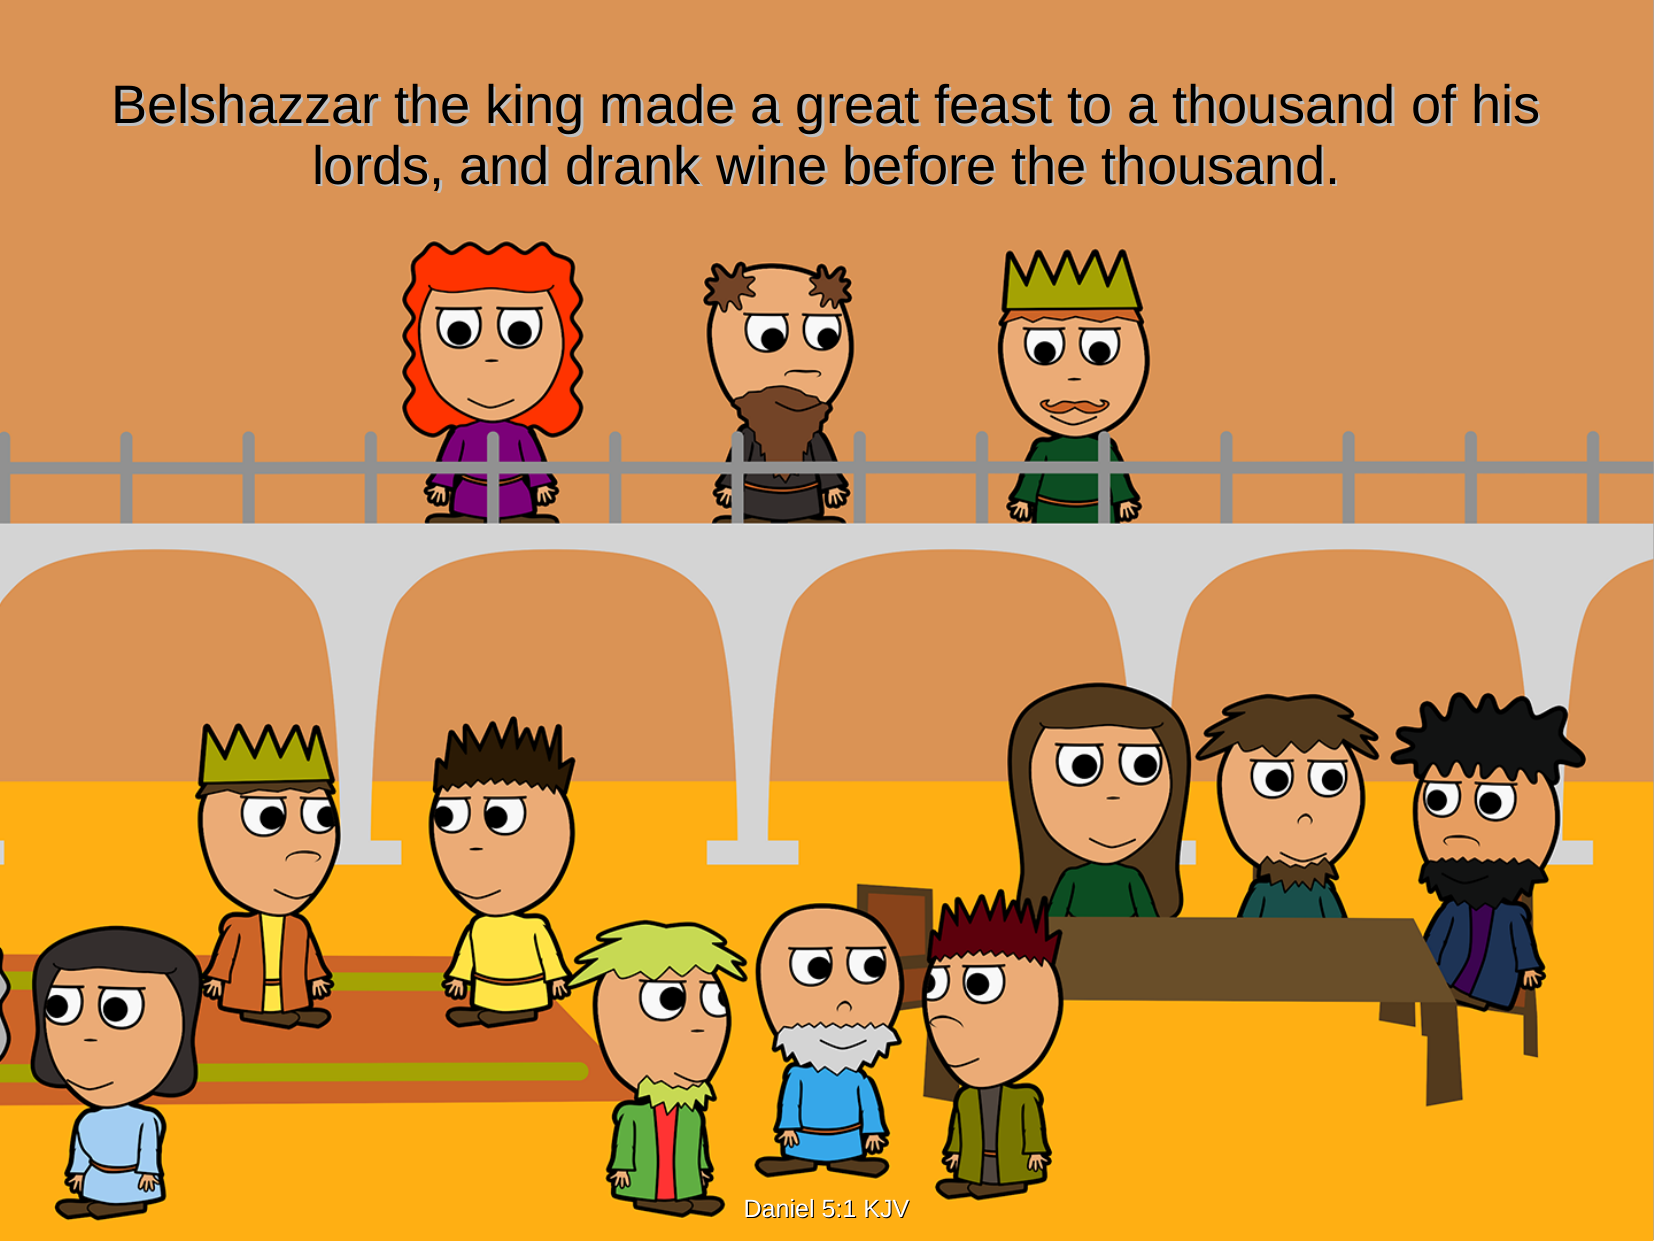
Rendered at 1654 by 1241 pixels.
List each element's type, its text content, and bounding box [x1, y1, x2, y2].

picture [0, 0, 1654, 1241]
title Belshazzar the king made a great feast to a thousand of his lords, and drank wine before the thousand. [82, 31, 1571, 239]
text_box Daniel 5:1 KJV [728, 1187, 925, 1231]
